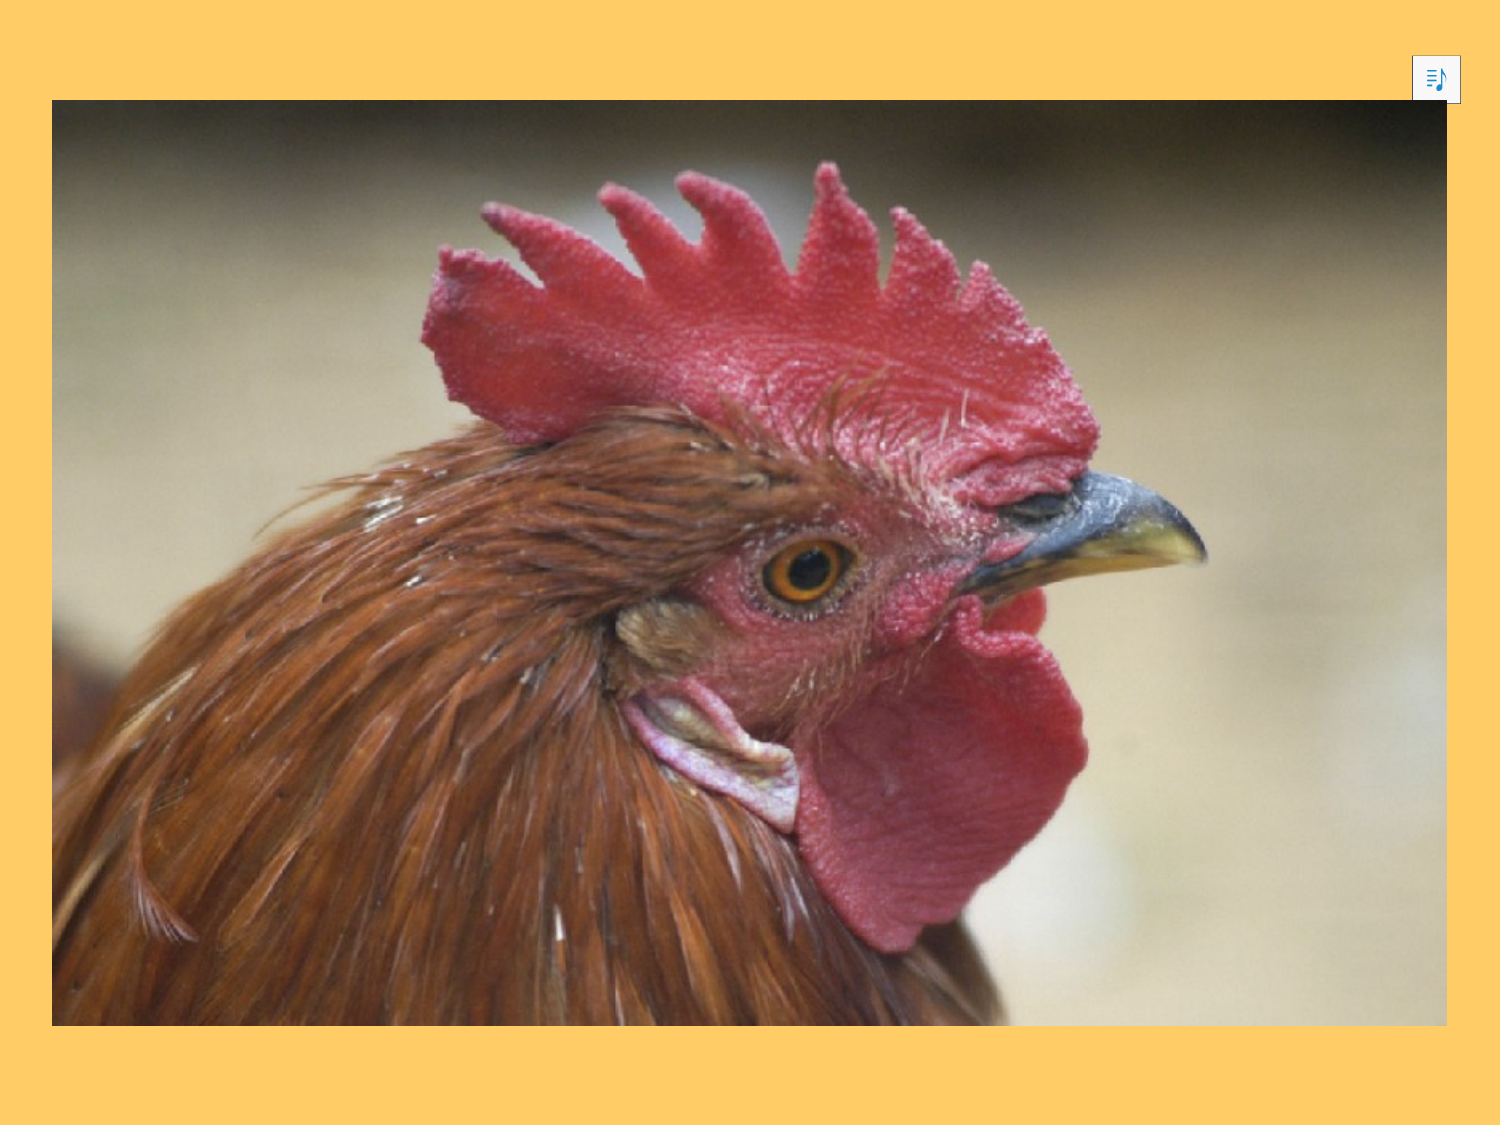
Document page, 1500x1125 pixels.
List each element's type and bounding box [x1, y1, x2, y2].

picture [52, 100, 1447, 1026]
text_box [1411, 54, 1462, 105]
